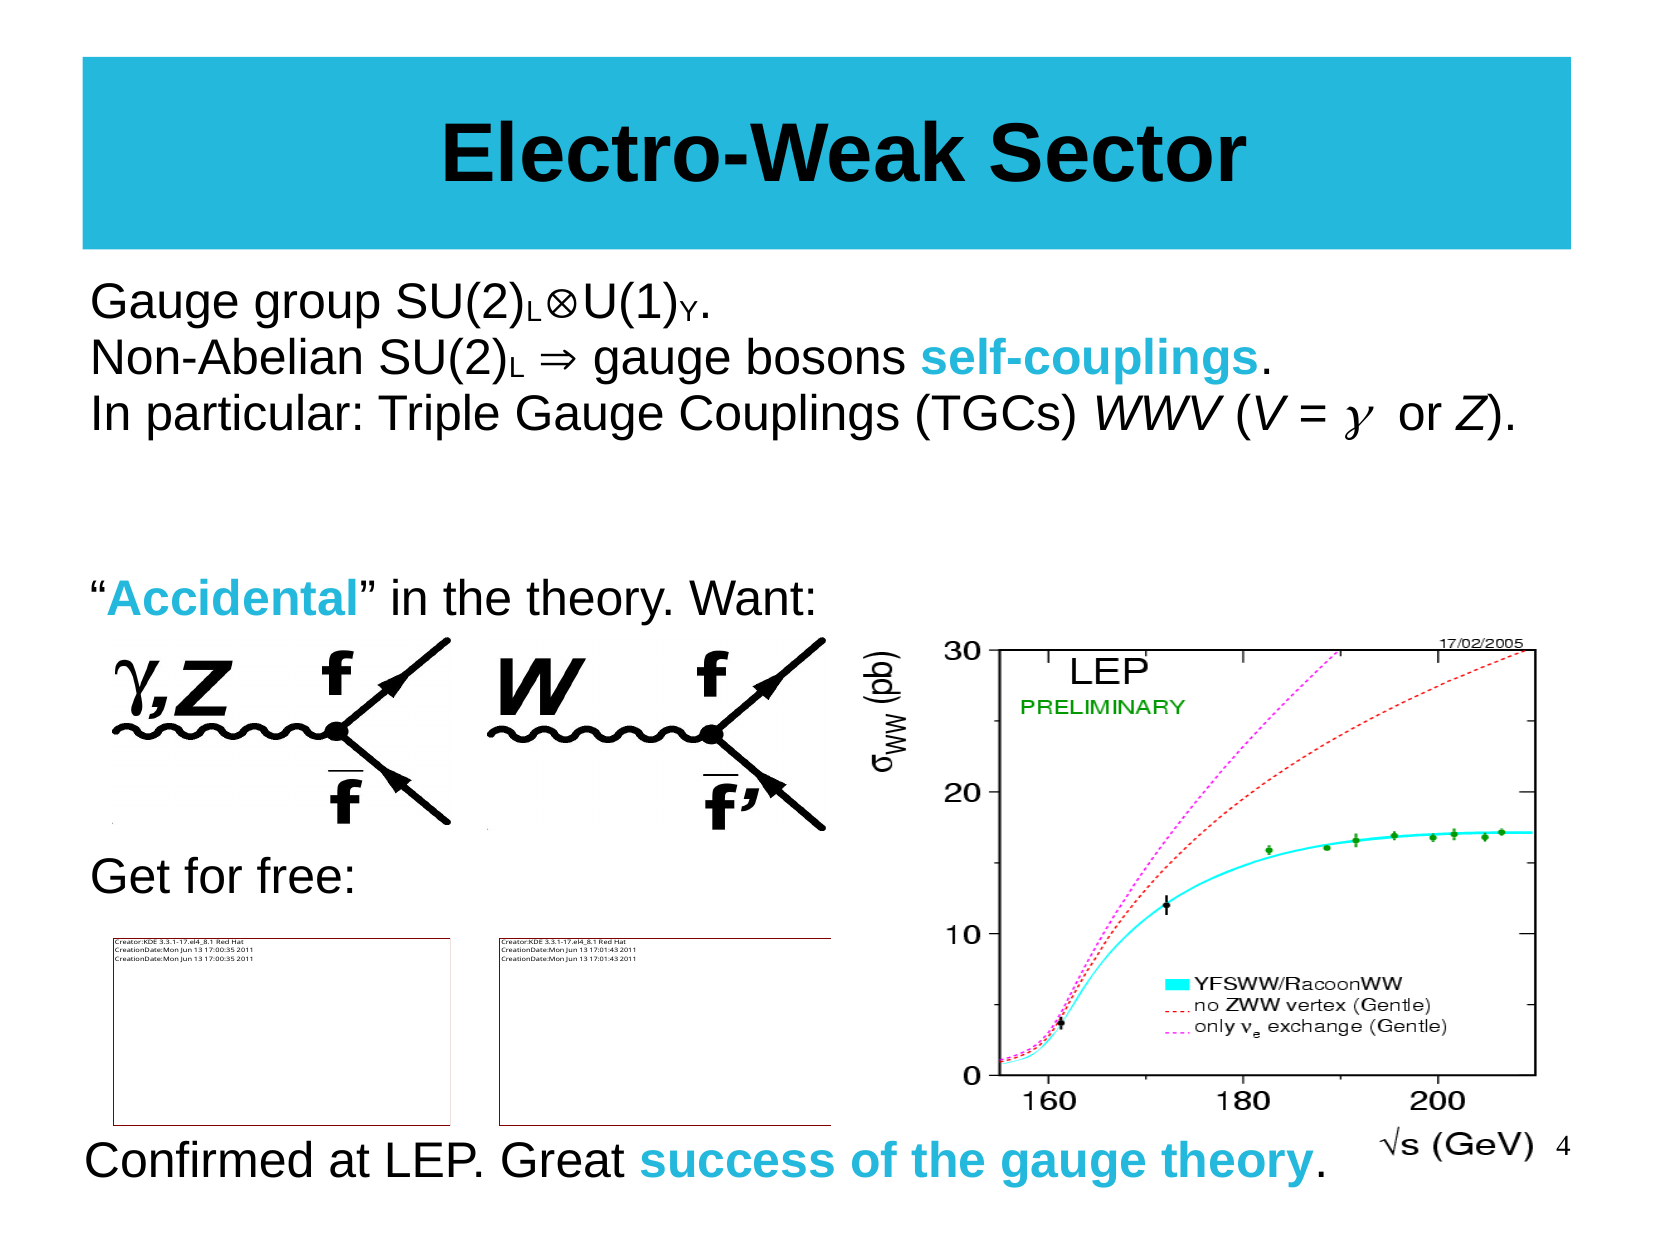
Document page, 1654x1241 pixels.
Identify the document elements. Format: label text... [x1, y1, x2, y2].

text_box “Accidental” in the theory. Want: Get for free: [75, 562, 976, 1125]
picture [976, 637, 1538, 1163]
text_box Gauge group SU(2)LÄU(1)Y. Non-Abelian SU(2)L Þ gauge bosons self-couplings. In particular: Triple Gauge Couplings (TGCs) WWV (V = g or Z). [75, 265, 1576, 547]
picture [112, 637, 451, 826]
text_box Confirmed at LEP. Great success of the gauge theory. [69, 1125, 1495, 1241]
picture [487, 637, 826, 831]
title Electro-Weak Sector [82, 56, 1571, 250]
picture [498, 937, 831, 1126]
picture [112, 937, 451, 1126]
